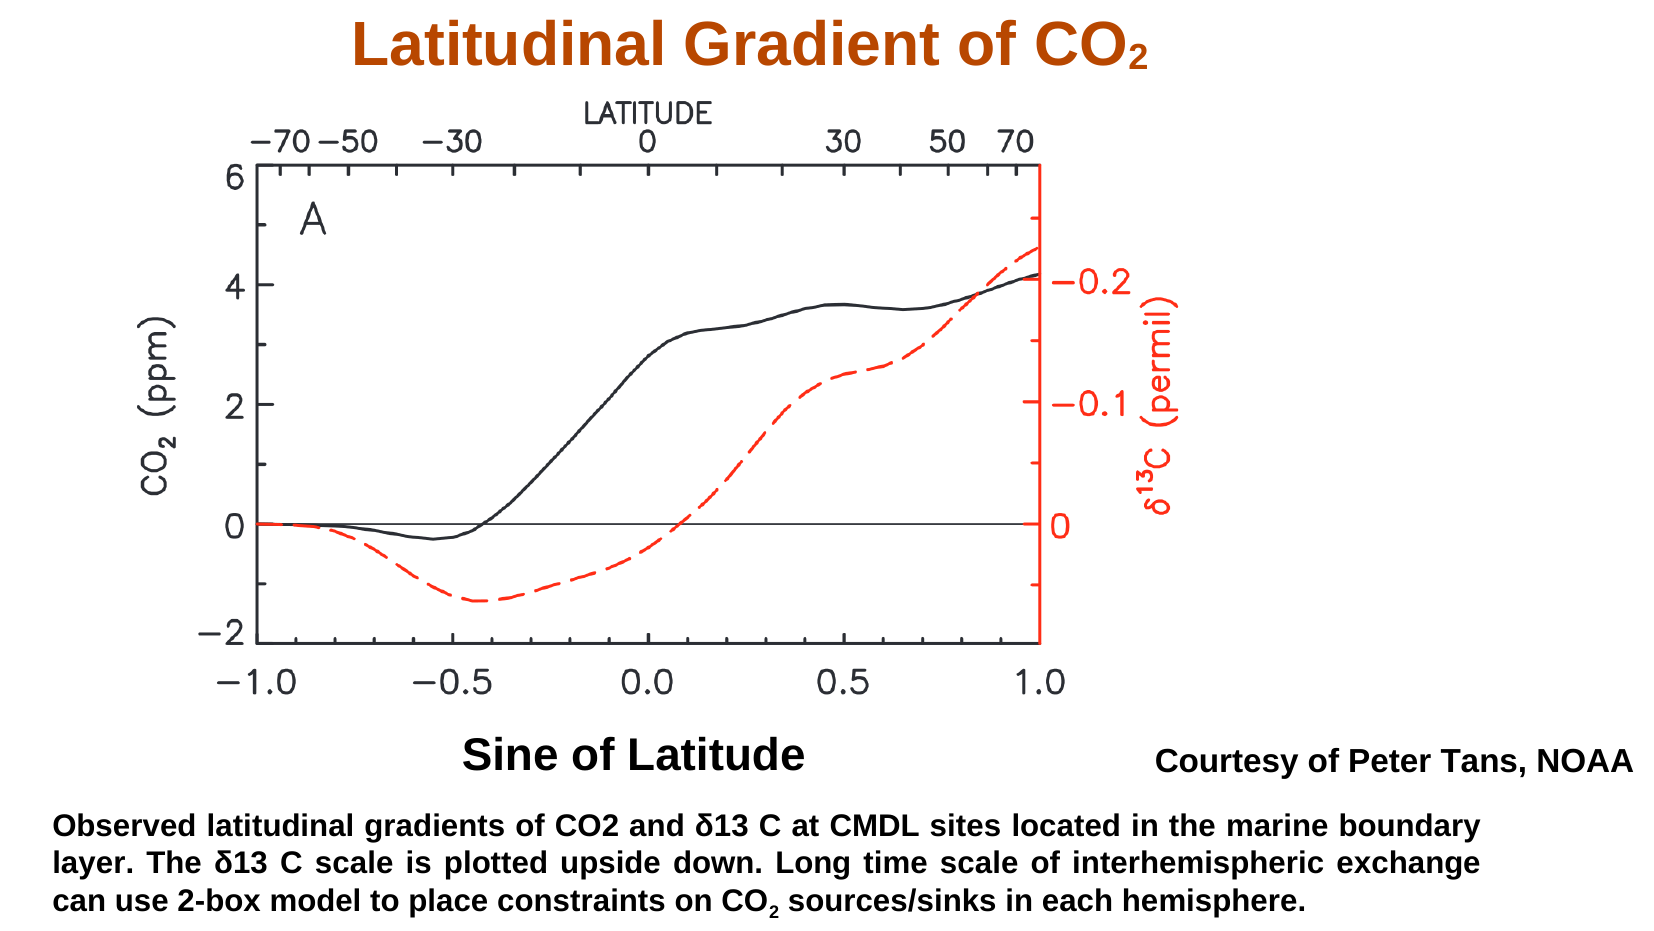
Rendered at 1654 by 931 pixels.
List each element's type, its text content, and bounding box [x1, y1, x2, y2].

text_box Courtesy of Peter Tans, NOAA [1140, 731, 1650, 787]
text_box Observed latitudinal gradients of CO2 and δ13 C at CMDL sites located in the marine boundary layer. The δ13 C scale is plotted upside down. Long time scale of interhemispheric exchange can use 2-box model to place constraints on CO2 sources/sinks in each hemisphere. [37, 797, 1498, 931]
text_box Sine of Latitude [446, 717, 822, 788]
picture [119, 101, 1192, 713]
text_box Latitudinal Gradient of CO2 [0, 1, 1501, 101]
